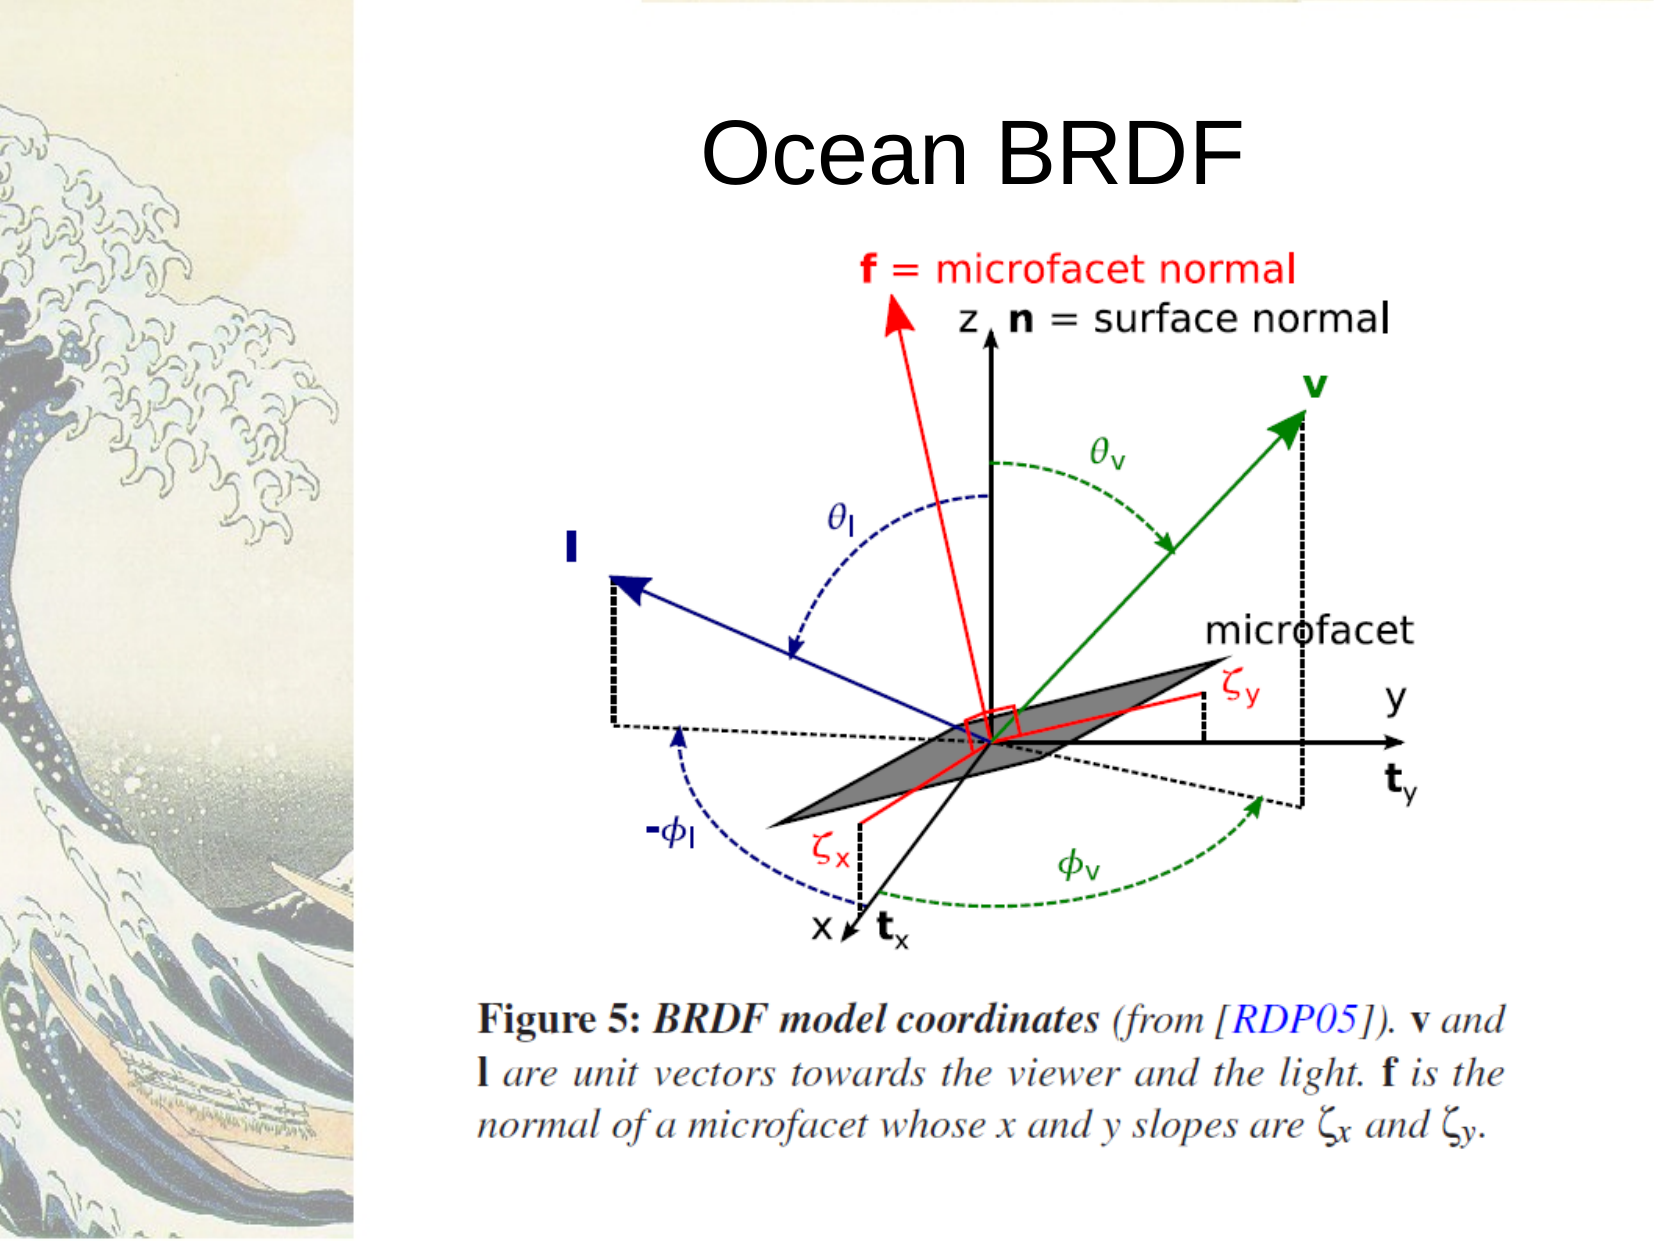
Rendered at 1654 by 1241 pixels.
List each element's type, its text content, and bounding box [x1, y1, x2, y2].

title Ocean BRDF [375, 49, 1571, 257]
picture [0, 0, 1654, 1241]
